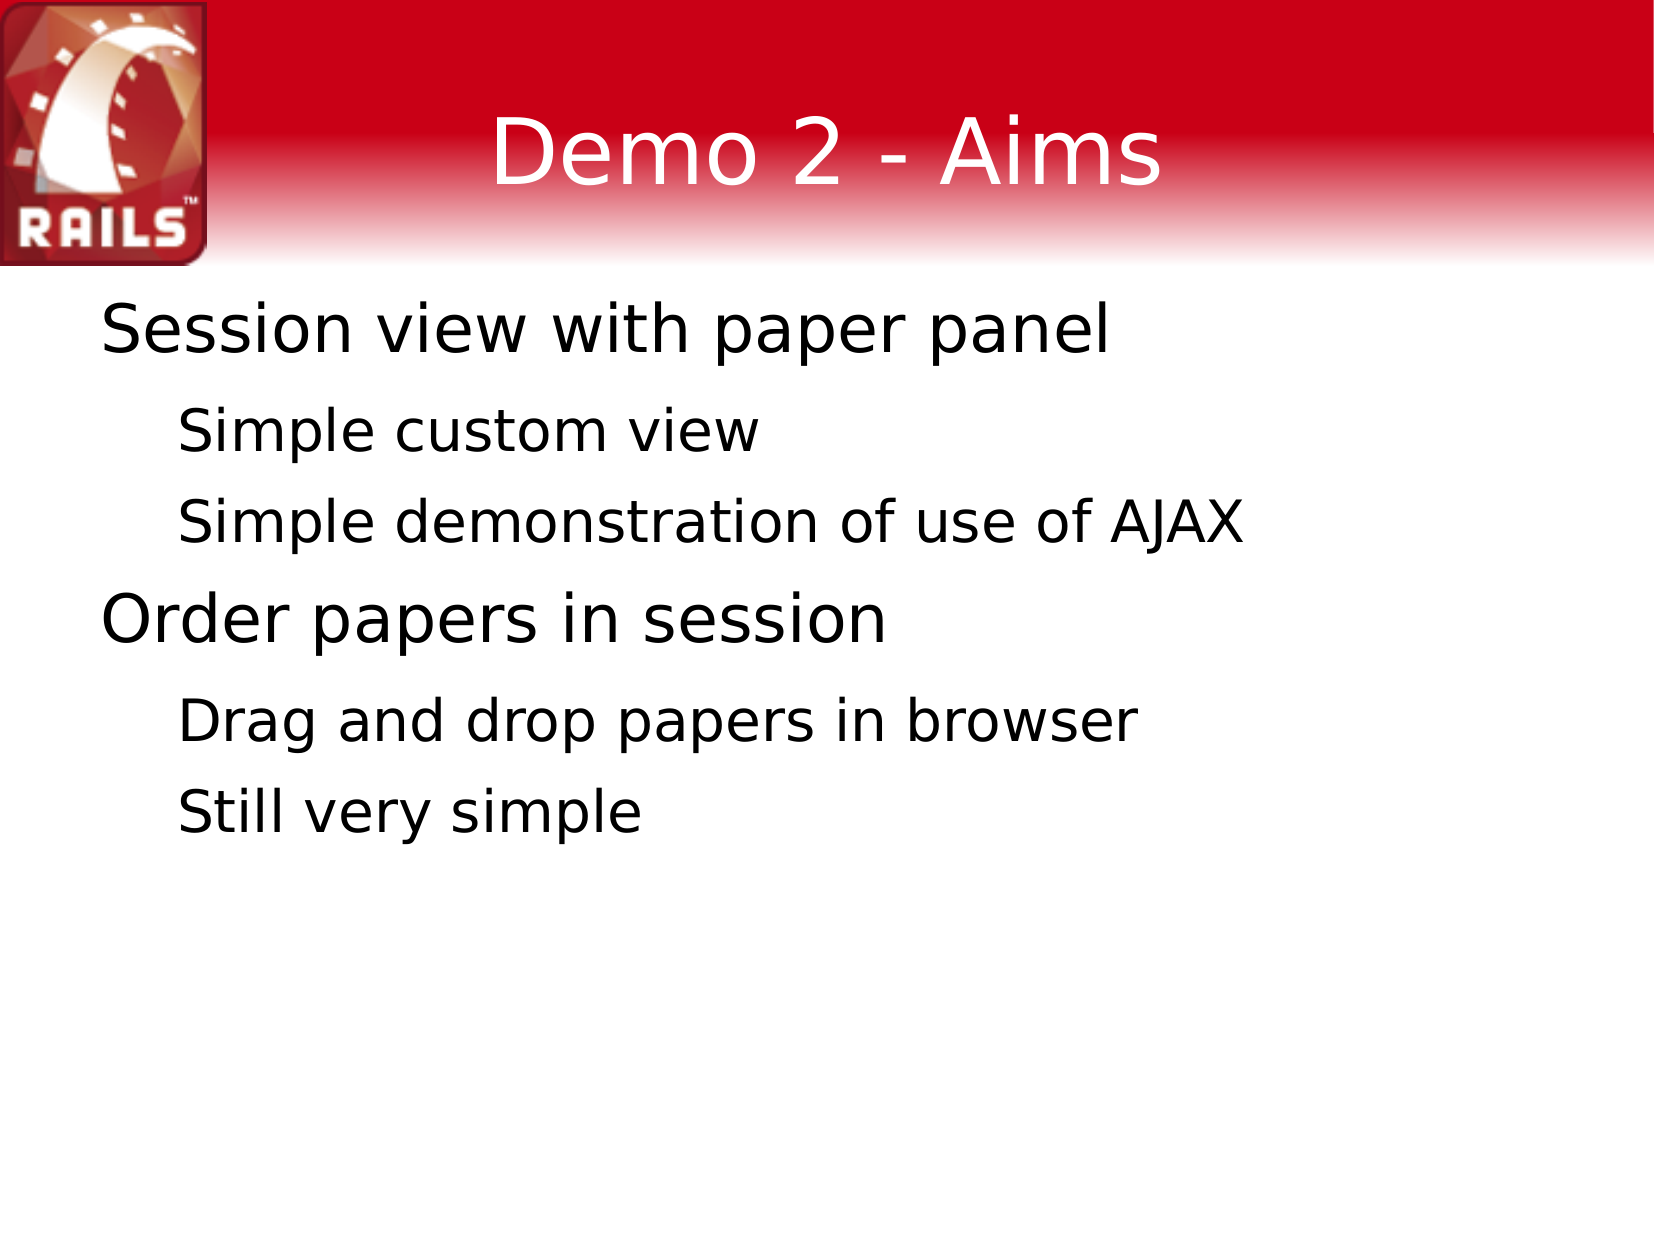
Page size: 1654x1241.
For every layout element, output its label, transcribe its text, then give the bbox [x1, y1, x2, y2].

title Demo 2 - Aims [82, 56, 1571, 250]
list Session view with paper panel Simple custom view Simple demonstration of use of AJAX Order papers in session Drag and drop papers in browser Still very simple [82, 290, 1571, 1094]
picture [0, 2, 207, 266]
